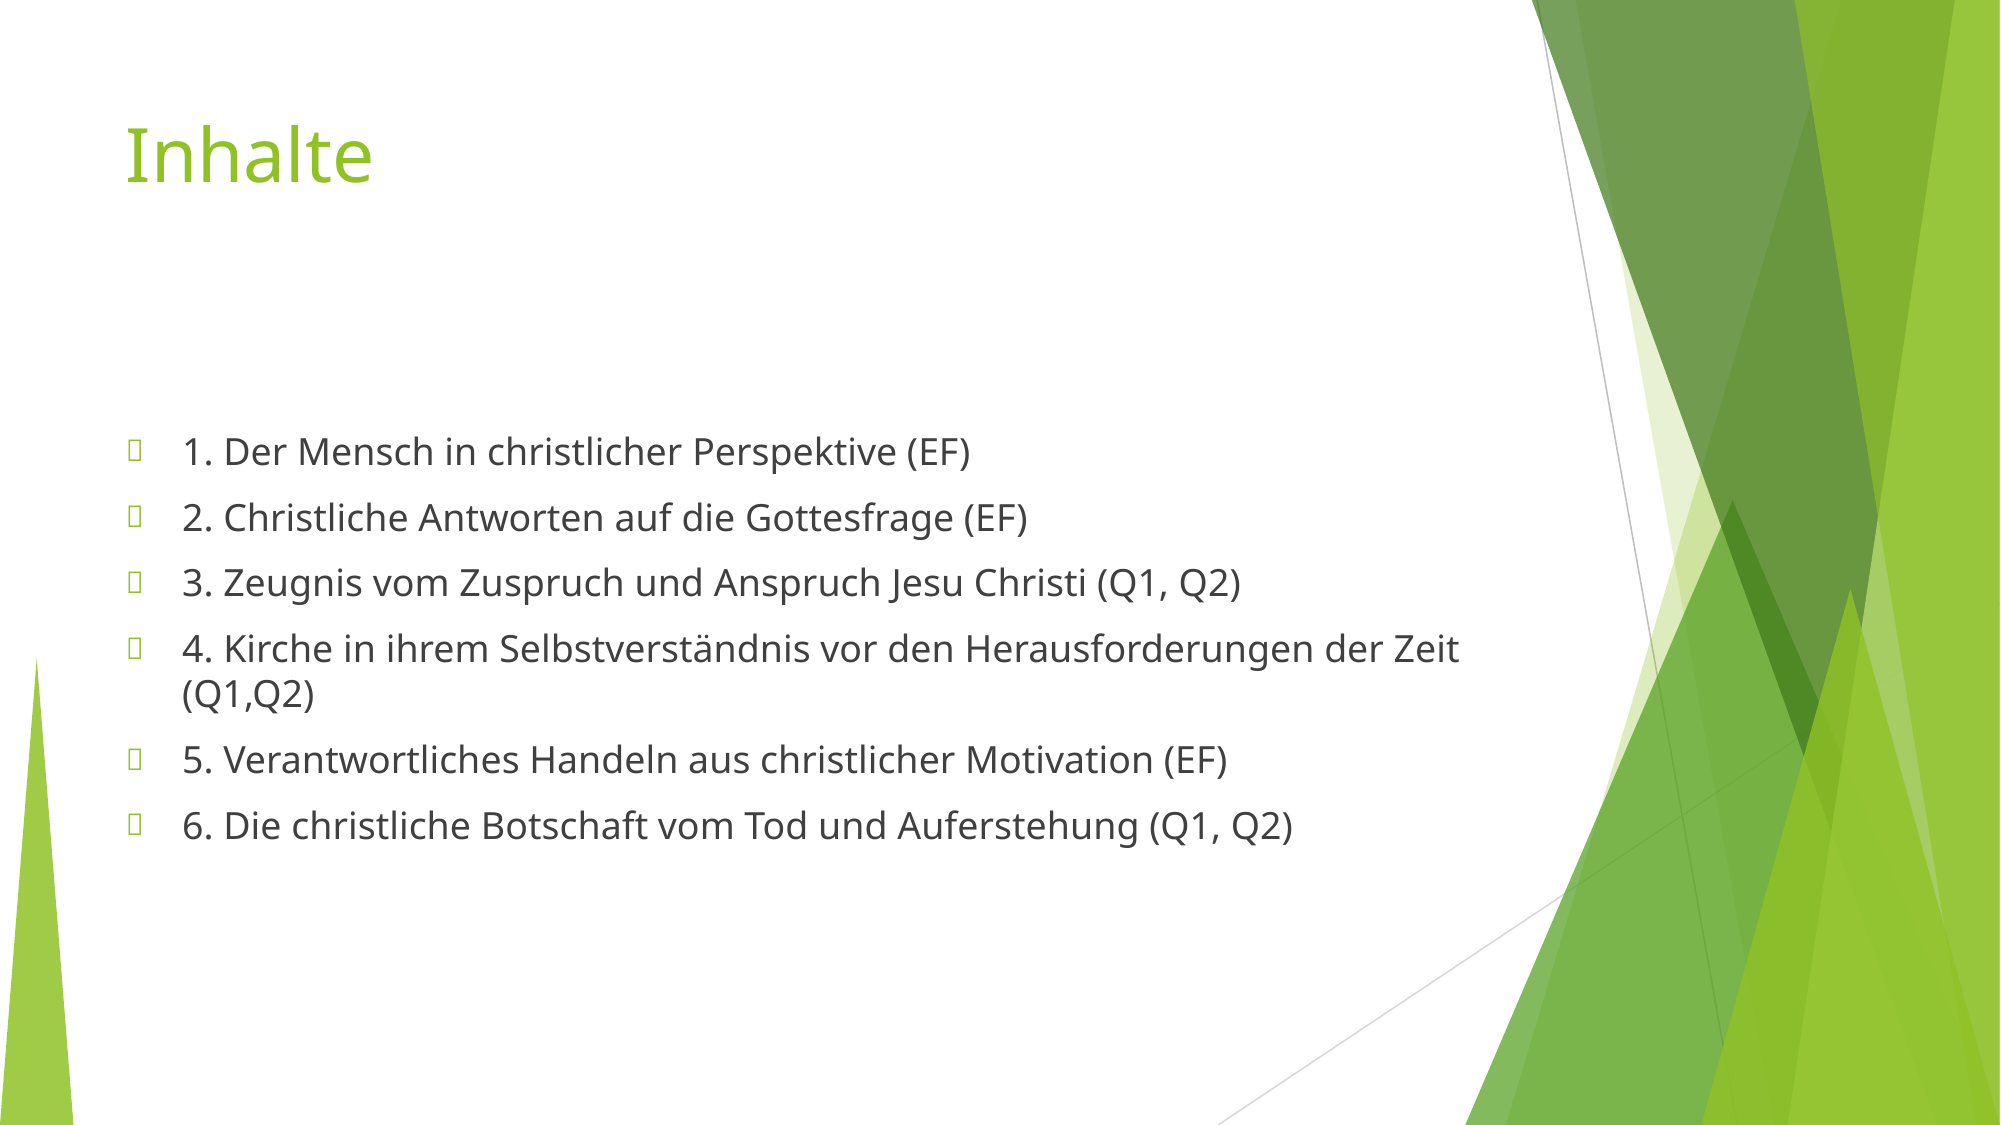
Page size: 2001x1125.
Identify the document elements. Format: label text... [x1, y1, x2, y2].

title Inhalte [111, 99, 1522, 317]
list 1. Der Mensch in christlicher Perspektive (EF) 2. Christliche Antworten auf die Gottesfrage (EF) 3. Zeugnis vom Zuspruch und Anspruch Jesu Christi (Q1, Q2) 4. Kirche in ihrem Selbstverständnis vor den Herausforderungen der Zeit (Q1,Q2) 5. Verantwortliches Handeln aus christlicher Motivation (EF) 6. Die christliche Botschaft vom Tod und Auferstehung (Q1, Q2) [111, 354, 1522, 992]
